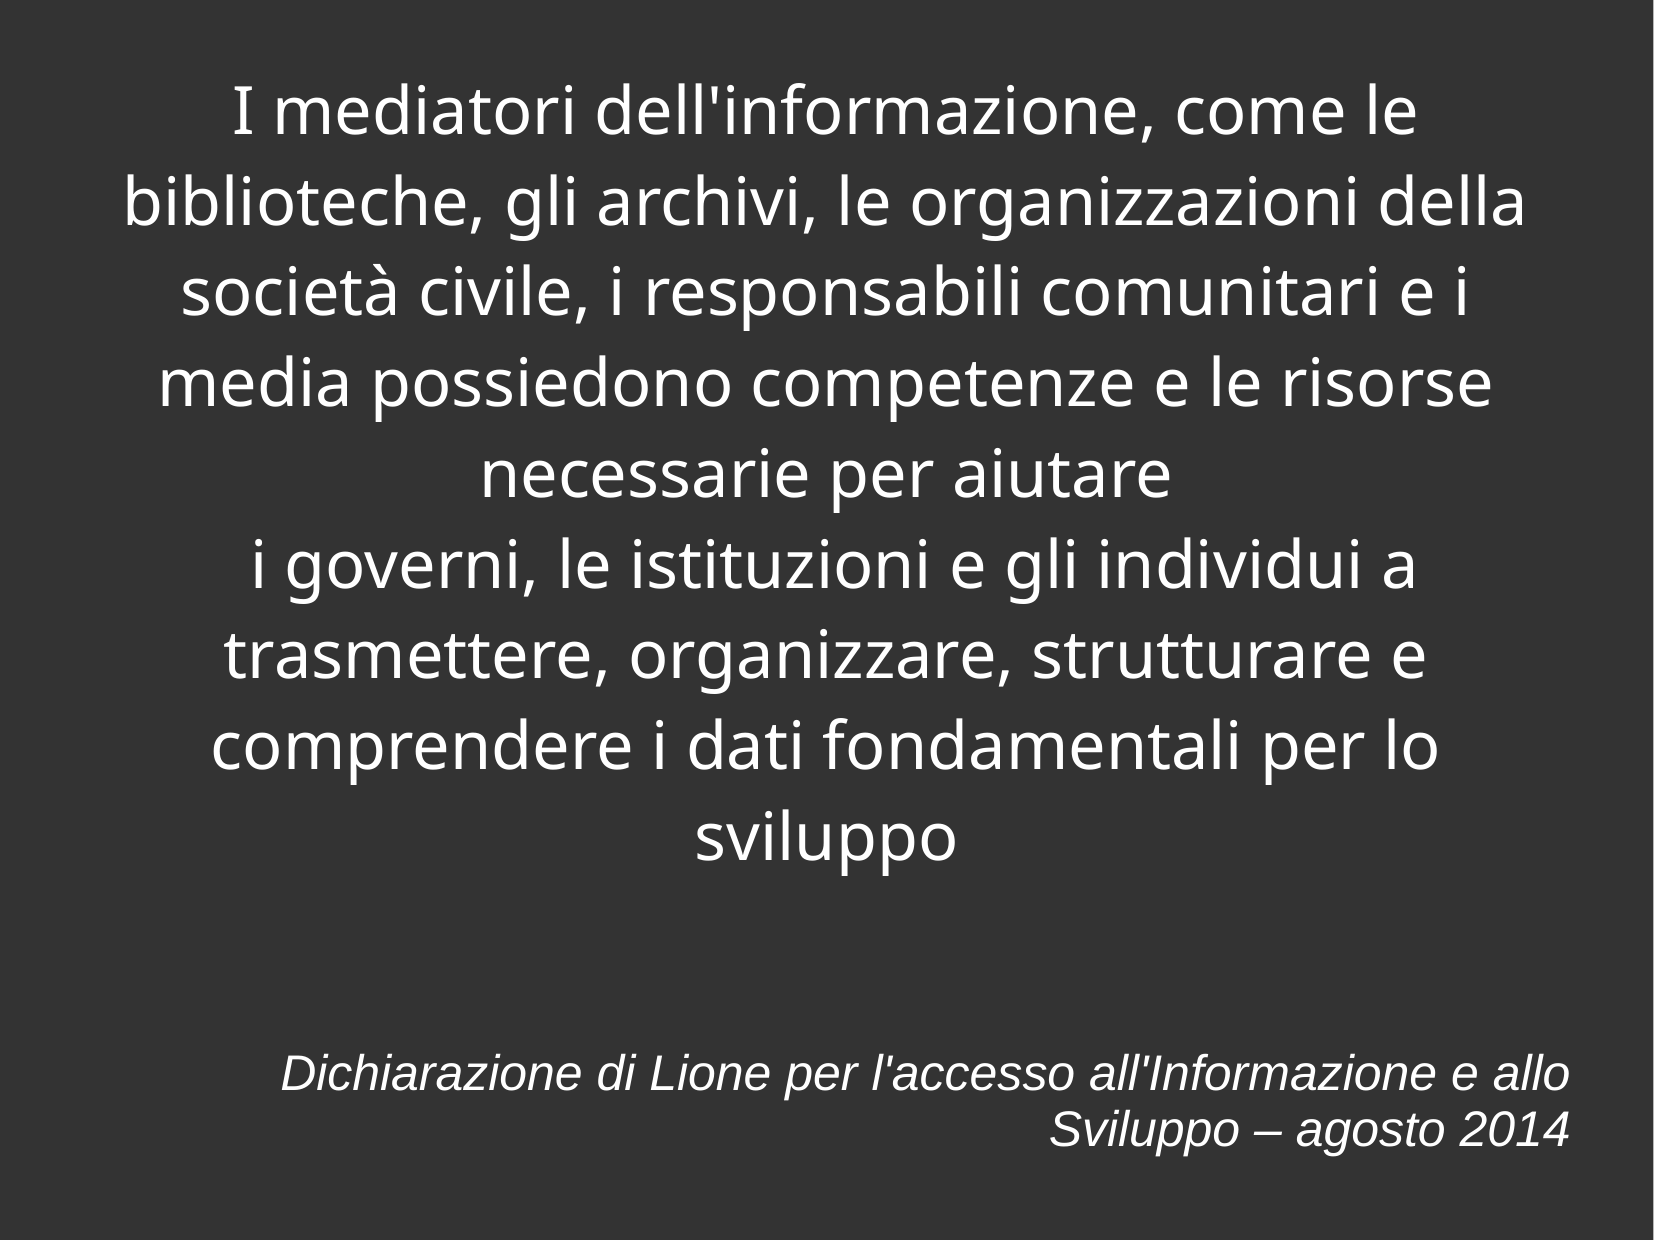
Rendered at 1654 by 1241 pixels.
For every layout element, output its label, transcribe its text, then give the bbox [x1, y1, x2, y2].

subtitle I mediatori dell'informazione, come le biblioteche, gli archivi, le organizzazioni della società civile, i responsabili comunitari e i media possiedono competenze e le risorse necessarie per aiutare i governi, le istituzioni e gli individui a trasmettere, organizzare, strutturare e comprendere i dati fondamentali per lo sviluppo Dichiarazione di Lione per l'accesso all'Informazione e allo Sviluppo – agosto 2014 [82, 129, 1571, 1090]
